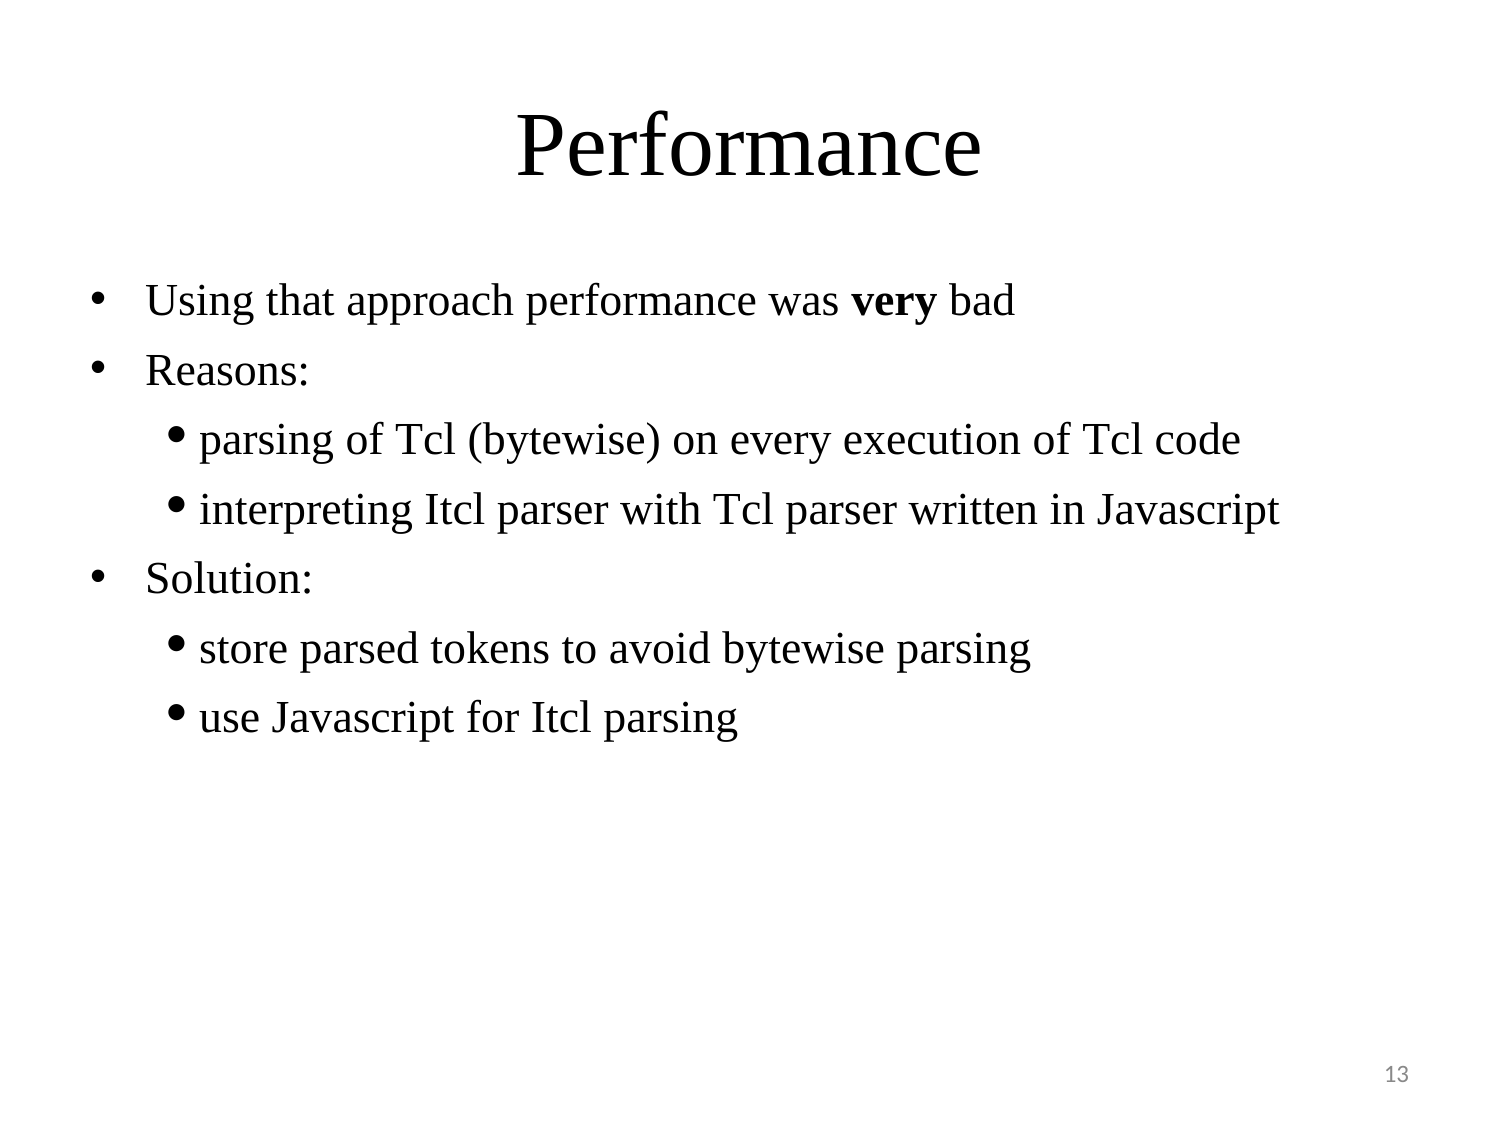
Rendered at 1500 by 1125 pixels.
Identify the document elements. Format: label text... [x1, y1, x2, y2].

text_box Performance‏ [75, 45, 1426, 233]
text_box Using that approach performance was very bad Reasons: parsing of Tcl (bytewise) on every execution of Tcl code interpreting Itcl parser with Tcl parser written in Javascript Solution: store parsed tokens to avoid bytewise parsing use Javascript for Itcl parsing [75, 262, 1426, 1005]
